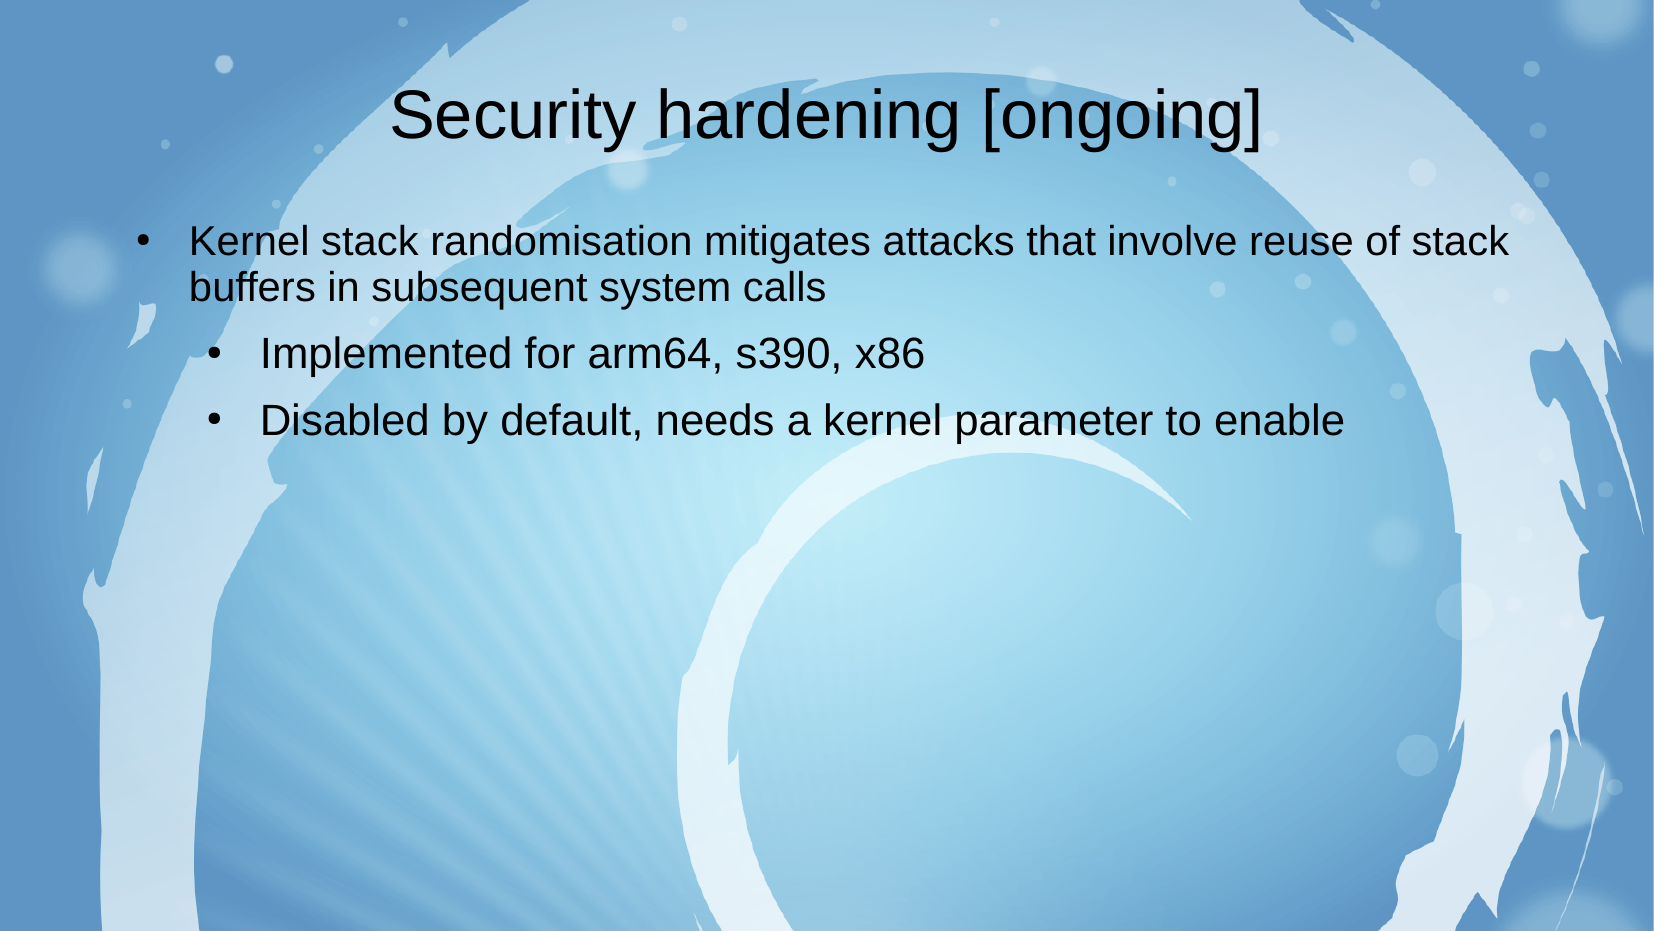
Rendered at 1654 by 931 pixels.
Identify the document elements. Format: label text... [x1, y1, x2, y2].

title Security hardening [ongoing] [118, 37, 1536, 193]
picture [0, 0, 1654, 931]
list Kernel stack randomisation mitigates attacks that involve reuse of stack buffers in subsequent system calls Implemented for arm64, s390, x86 Disabled by default, needs a kernel parameter to enable [118, 217, 1536, 832]
